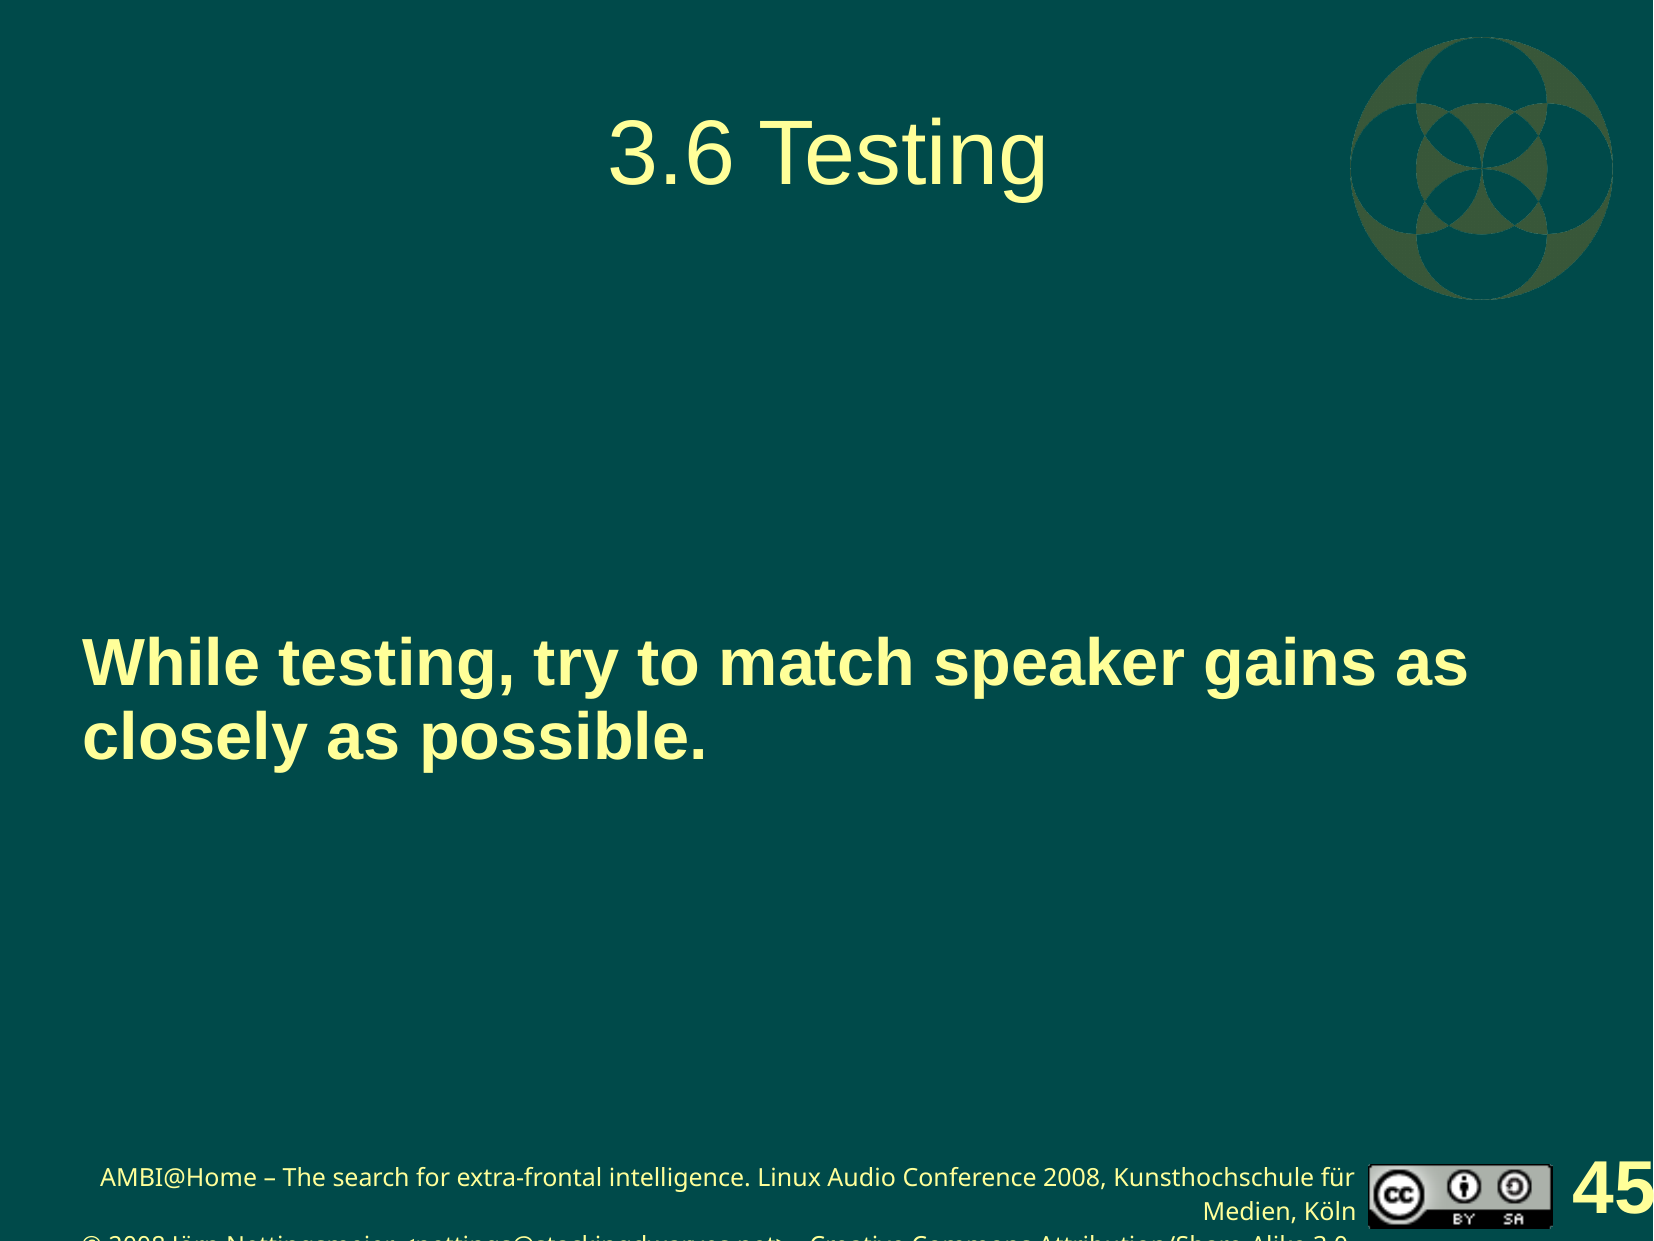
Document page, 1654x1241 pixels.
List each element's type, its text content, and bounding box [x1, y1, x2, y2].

title 3.6 Testing [82, 56, 1576, 250]
subtitle While testing, try to match speaker gains as closely as possible. [82, 297, 1571, 1102]
picture [1368, 1164, 1553, 1229]
picture [1350, 37, 1613, 300]
